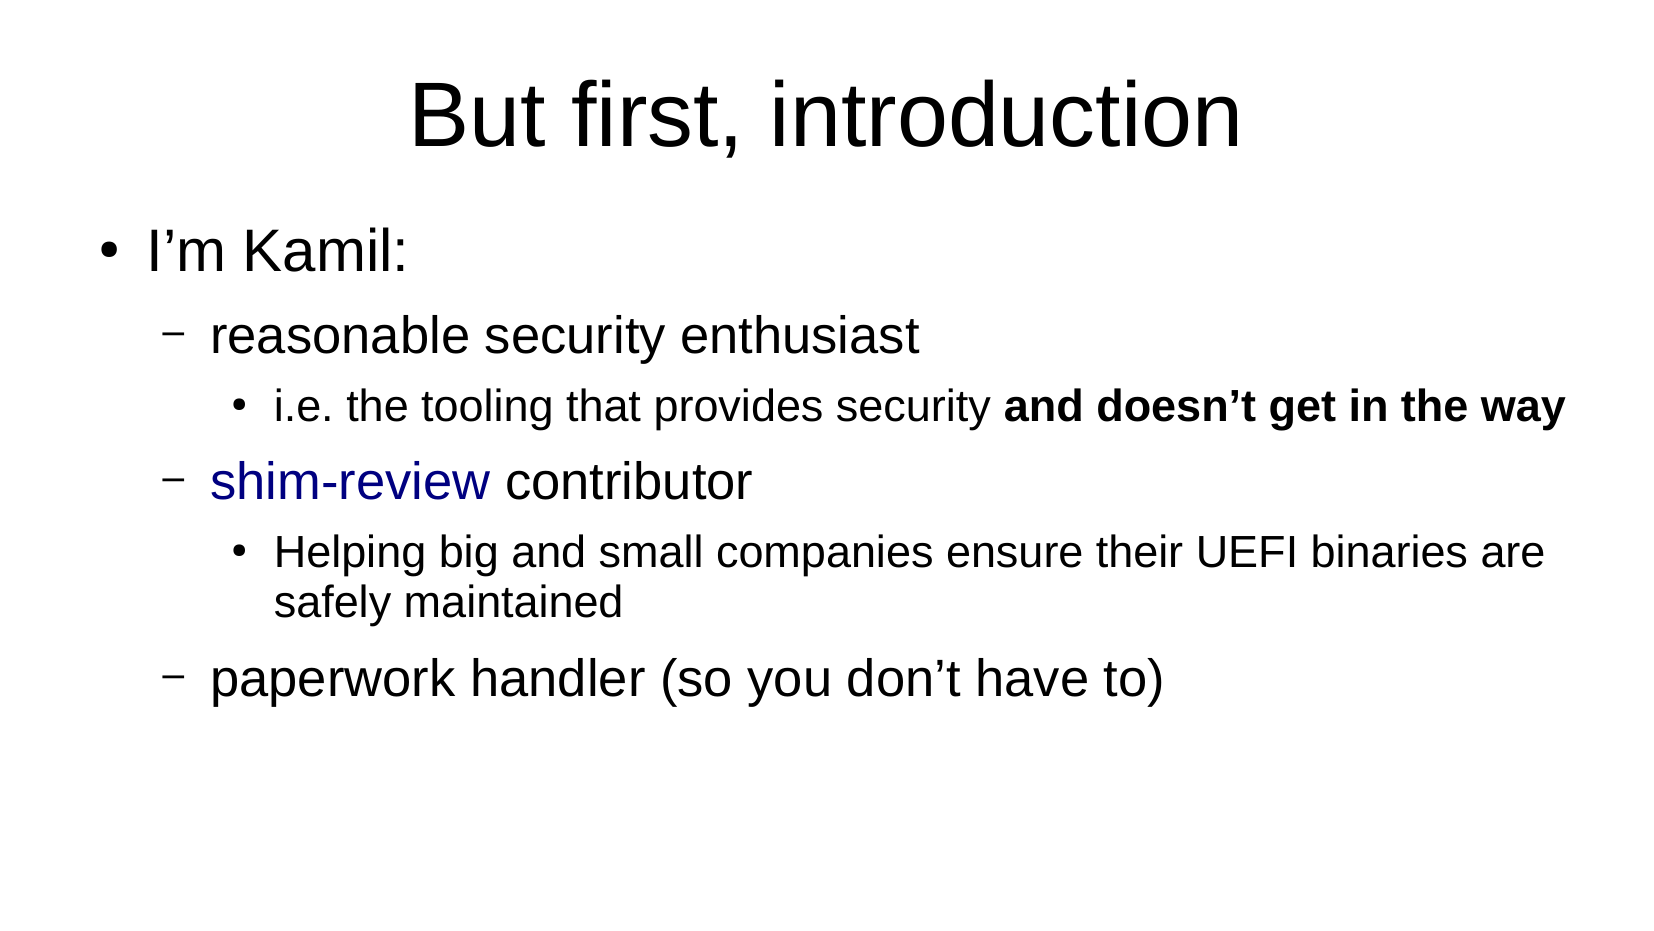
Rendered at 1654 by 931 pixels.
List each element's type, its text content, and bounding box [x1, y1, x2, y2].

list I’m Kamil: reasonable security enthusiast i.e. the tooling that provides security and doesn’t get in the way shim-review contributor Helping big and small companies ensure their UEFI binaries are safely maintained paperwork handler (so you don’t have to) [82, 217, 1571, 758]
title But first, introduction [82, 37, 1571, 193]
